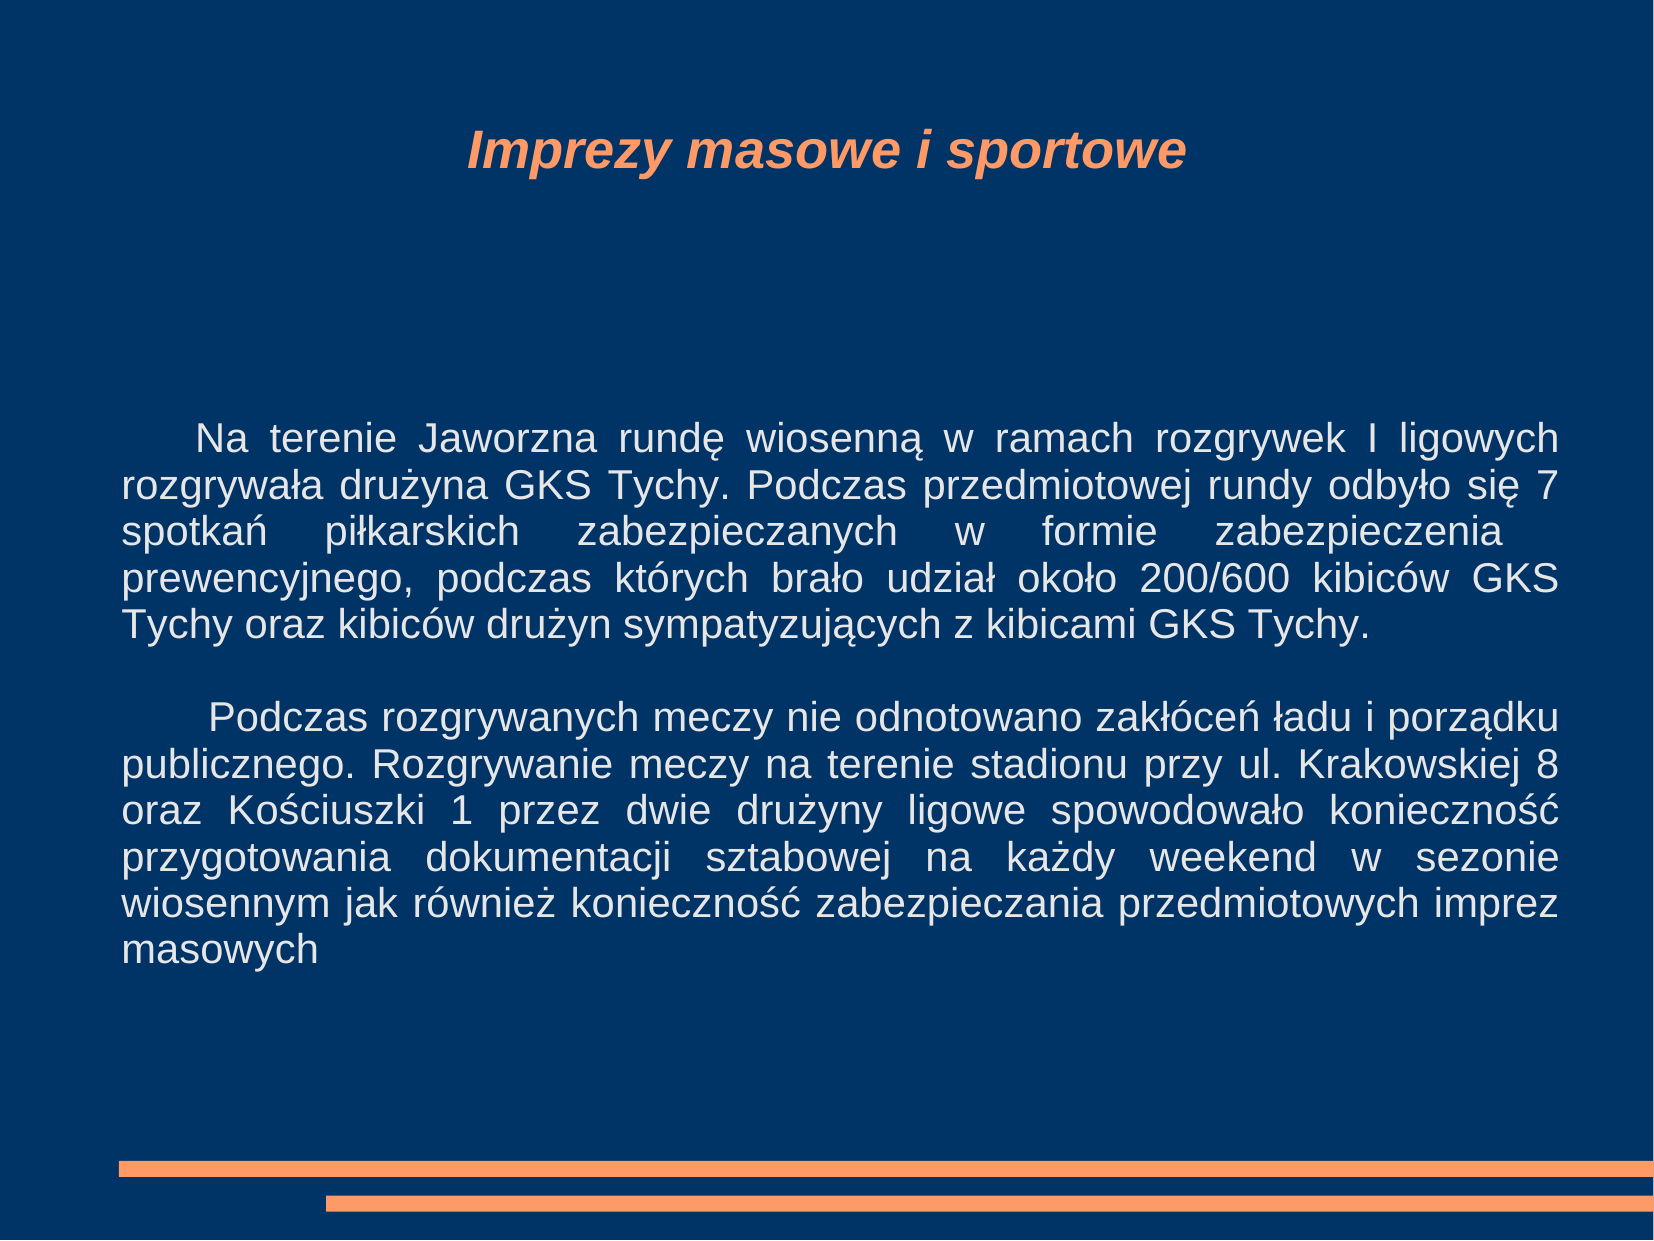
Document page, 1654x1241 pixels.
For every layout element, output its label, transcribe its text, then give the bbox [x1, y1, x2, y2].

list Na terenie Jaworzna rundę wiosenną w ramach rozgrywek I ligowych rozgrywała drużyna GKS Tychy. Podczas przedmiotowej rundy odbyło się 7 spotkań piłkarskich zabezpieczanych w formie zabezpieczenia prewencyjnego, podczas których brało udział około 200/600 kibiców GKS Tychy oraz kibiców drużyn sympatyzujących z kibicami GKS Tychy. Podczas rozgrywanych meczy nie odnotowano zakłóceń ładu i porządku publicznego. Rozgrywanie meczy na terenie stadionu przy ul. Krakowskiej 8 oraz Kościuszki 1 przez dwie drużyny ligowe spowodowało konieczność przygotowania dokumentacji sztabowej na każdy weekend w sezonie wiosennym jak również konieczność zabezpieczania przedmiotowych imprez masowych [121, 322, 1561, 1132]
title Imprezy masowe i sportowe [121, 46, 1534, 254]
